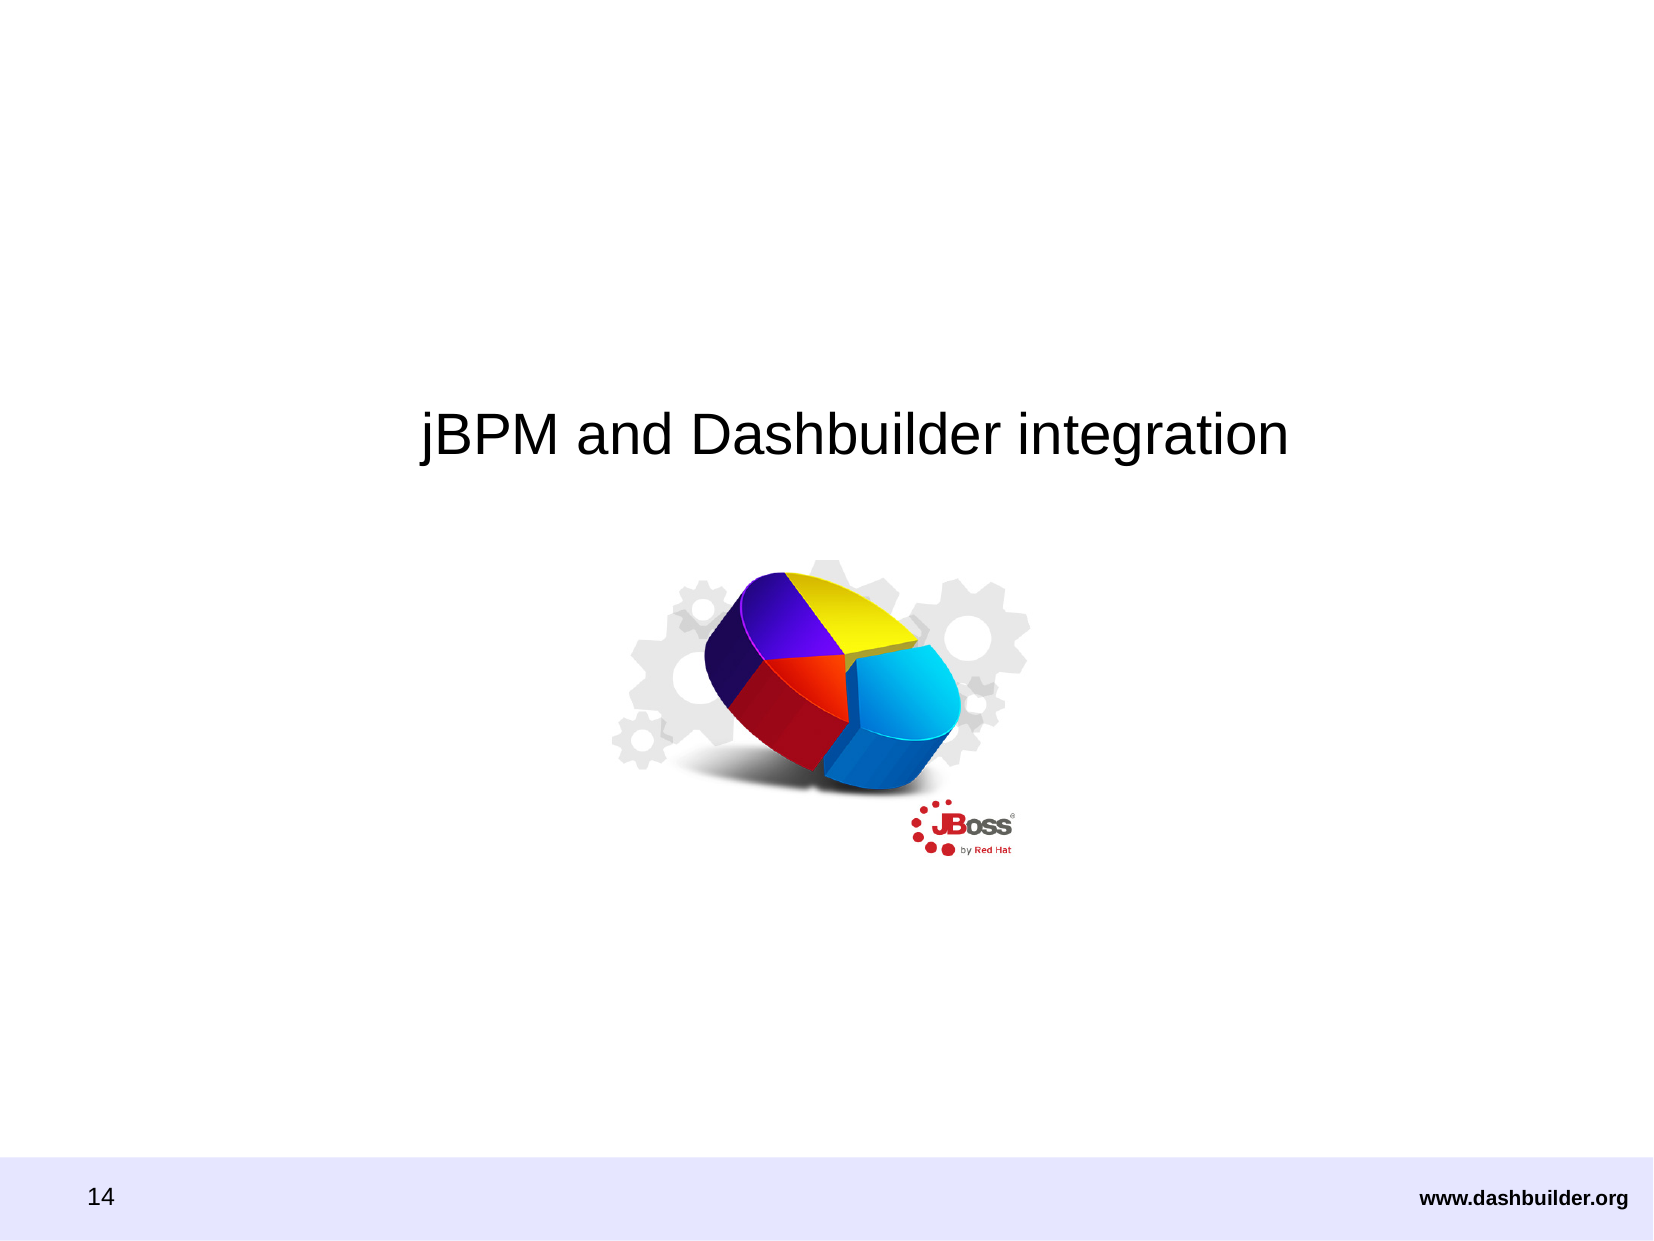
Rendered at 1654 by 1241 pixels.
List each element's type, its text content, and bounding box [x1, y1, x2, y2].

list jBPM and Dashbuilder integration [82, 401, 1571, 473]
picture [608, 554, 1040, 863]
